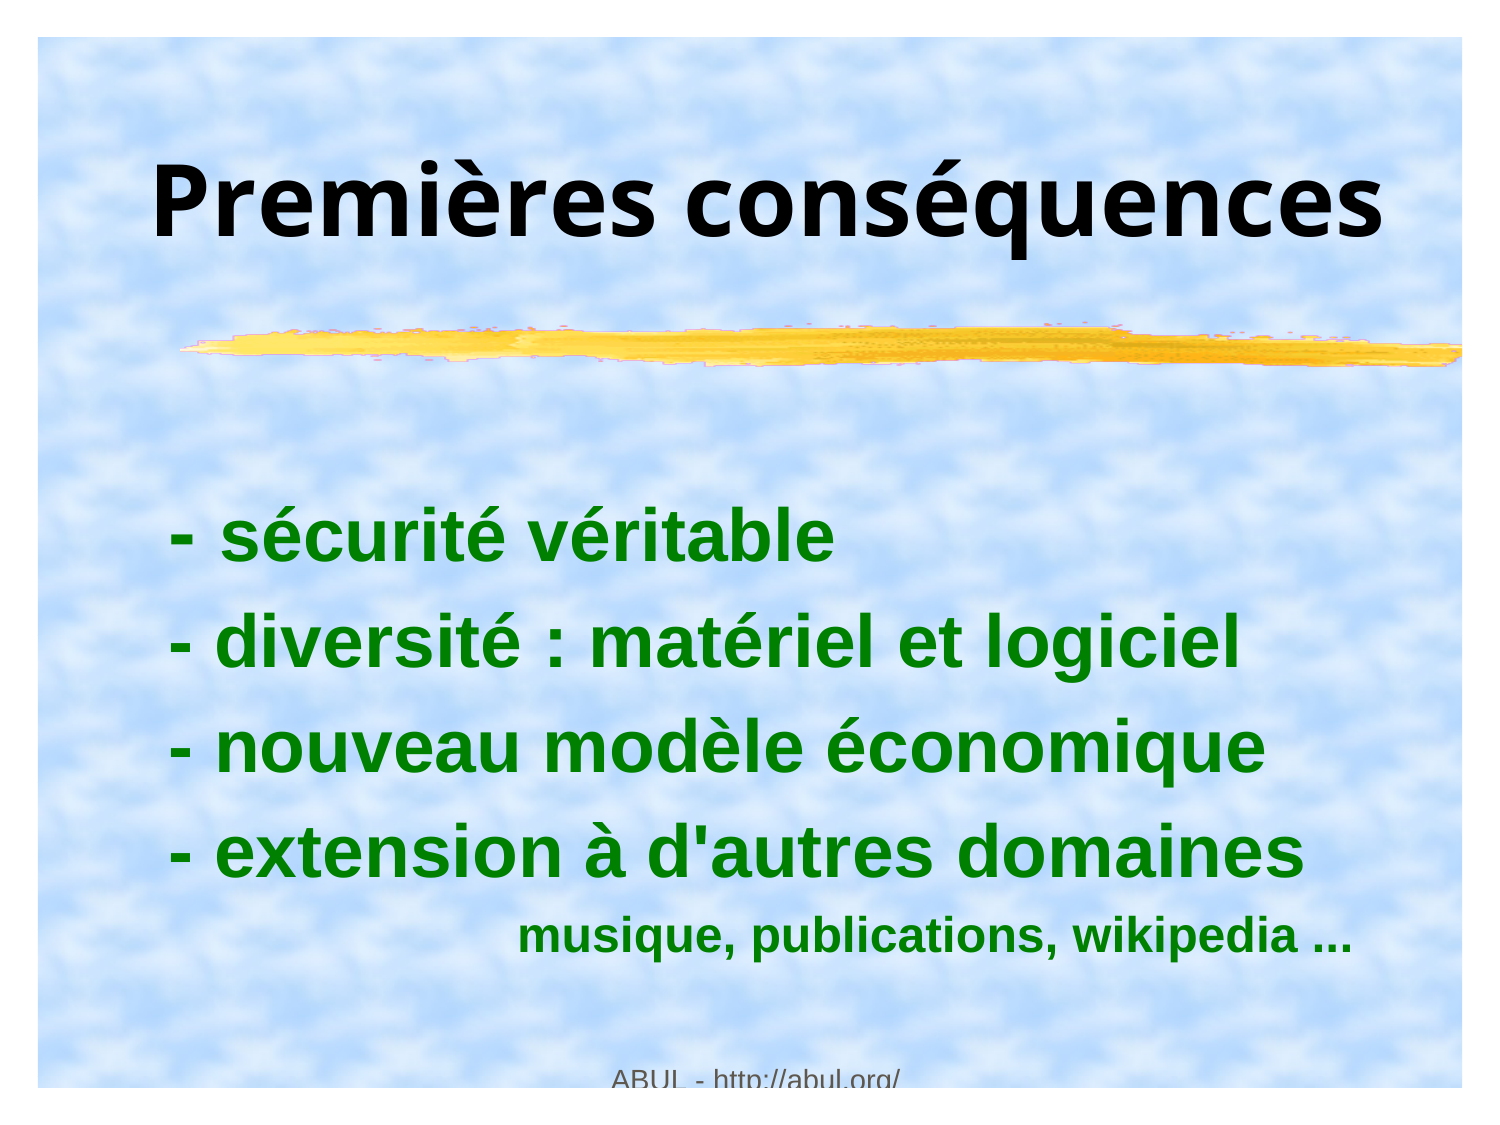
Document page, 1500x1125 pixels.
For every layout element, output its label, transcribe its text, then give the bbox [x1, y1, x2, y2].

picture [879, 1076, 887, 1088]
picture [750, 1076, 757, 1088]
title - sécurité véritable - diversité : matériel et logiciel - nouveau modèle économique - extension à d'autres domaines musique, publications, wikipedia ... [153, 429, 1436, 997]
picture [37, 37, 1463, 73]
picture [853, 1076, 861, 1088]
picture [616, 1073, 623, 1082]
picture [614, 1084, 626, 1088]
picture [718, 1076, 725, 1088]
text_box [1316, 145, 1323, 248]
picture [635, 1081, 645, 1088]
picture [635, 1072, 644, 1078]
picture [807, 1076, 814, 1088]
text_box Premières conséquences [37, 73, 1463, 322]
picture [37, 322, 1463, 1088]
picture [790, 1082, 797, 1088]
picture [734, 1076, 739, 1088]
